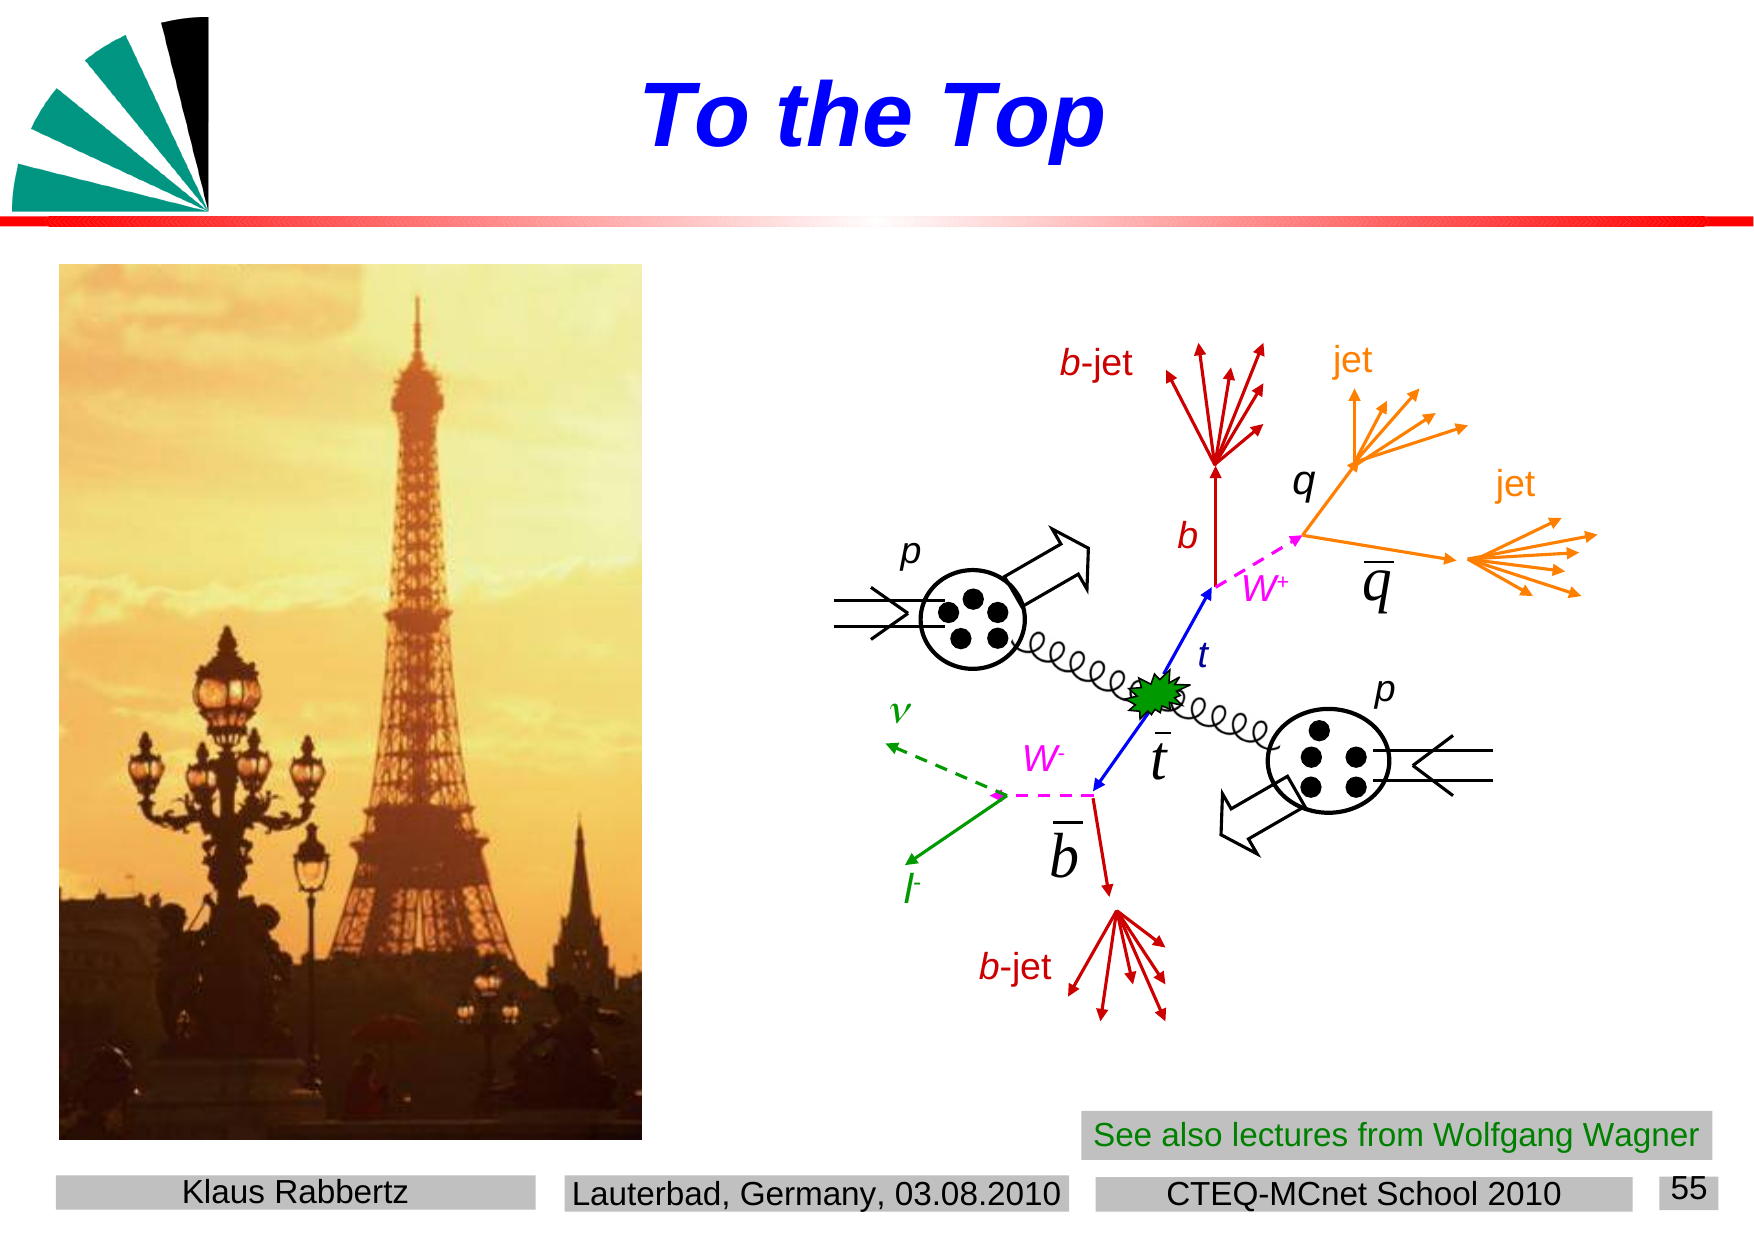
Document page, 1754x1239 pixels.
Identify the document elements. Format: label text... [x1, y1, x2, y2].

text_box [1302, 778, 1320, 796]
chart [1041, 813, 1092, 883]
text_box p [885, 517, 967, 579]
picture [59, 264, 642, 1140]
picture [1016, 624, 1146, 706]
picture [12, 17, 209, 214]
text_box [1347, 778, 1365, 796]
text_box [989, 603, 1007, 621]
picture [1008, 621, 1022, 649]
text_box [1310, 722, 1328, 740]
chart [1354, 552, 1400, 622]
text_box [1347, 748, 1365, 766]
text_box p [1360, 656, 1442, 718]
text_box t [1146, 622, 1260, 683]
text_box b [1162, 503, 1260, 565]
chart [1140, 726, 1181, 785]
title To the Top [220, 16, 1525, 213]
text_box [952, 630, 970, 648]
text_box [964, 590, 982, 608]
text_box [989, 629, 1007, 647]
text_box b-jet [1007, 330, 1186, 391]
picture [1161, 689, 1280, 751]
text_box b-jet [901, 934, 1129, 995]
text_box [1302, 748, 1320, 766]
text_box jet [1458, 451, 1573, 513]
text_box jet [1264, 326, 1442, 388]
text_box See also lectures from Wolfgang Wagner [1081, 1110, 1713, 1160]
text_box [940, 603, 958, 621]
text_box  [856, 674, 938, 740]
text_box q [1256, 444, 1338, 511]
picture [1271, 727, 1287, 754]
text_box W- [1007, 726, 1154, 787]
text_box [1125, 678, 1191, 719]
text_box l- [871, 853, 953, 920]
text_box W+ [1226, 555, 1354, 617]
